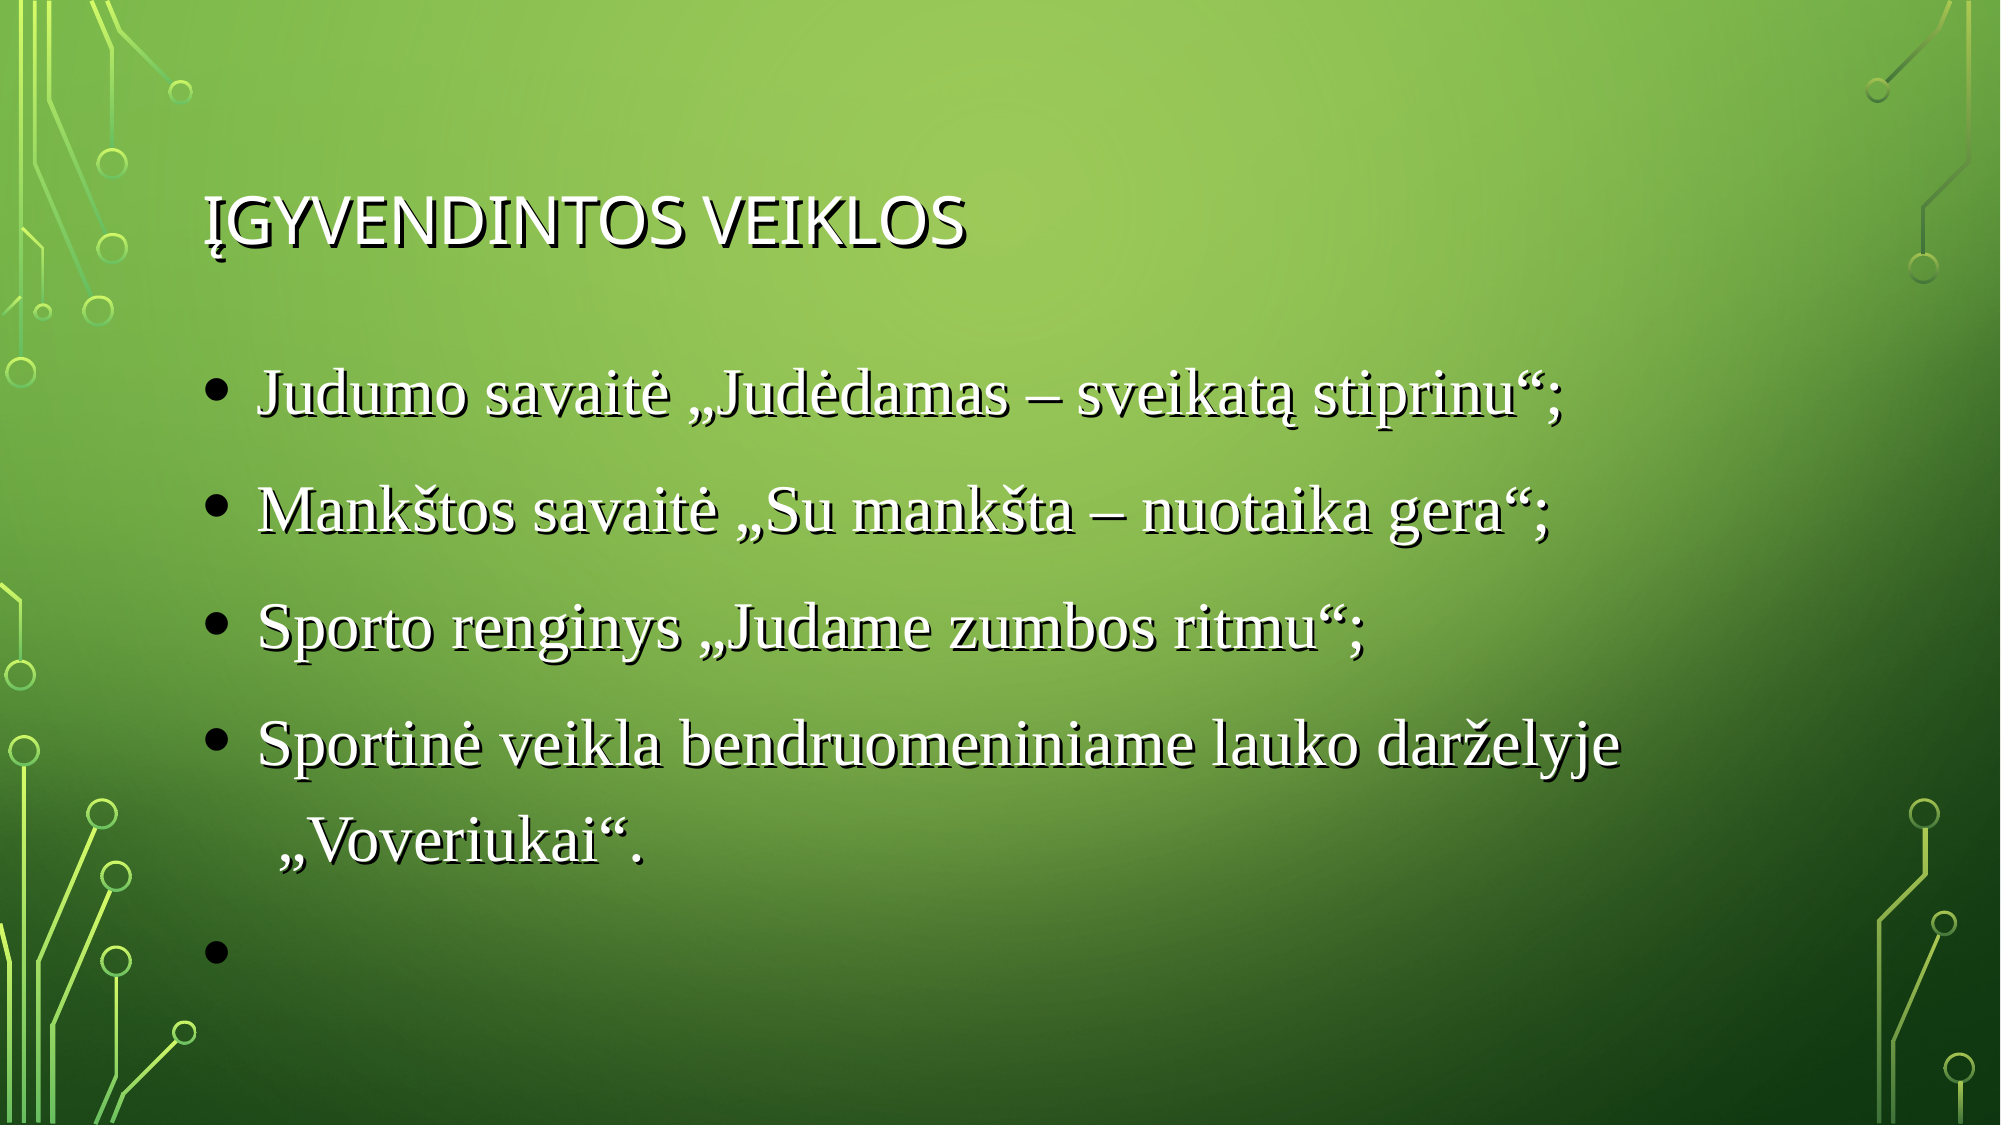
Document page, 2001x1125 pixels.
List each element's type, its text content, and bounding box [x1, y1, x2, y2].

title ĮGYVENDINTOS VEIKLOS [187, 101, 1813, 324]
list Judumo savaitė „Judėdamas – sveikatą stiprinu“; Mankštos savaitė „Su mankšta – nuotaika gera“; Sporto renginys „Judame zumbos ritmu“; Sportinė veikla bendruomeniniame lauko darželyje „Voveriukai“. [187, 324, 1813, 950]
